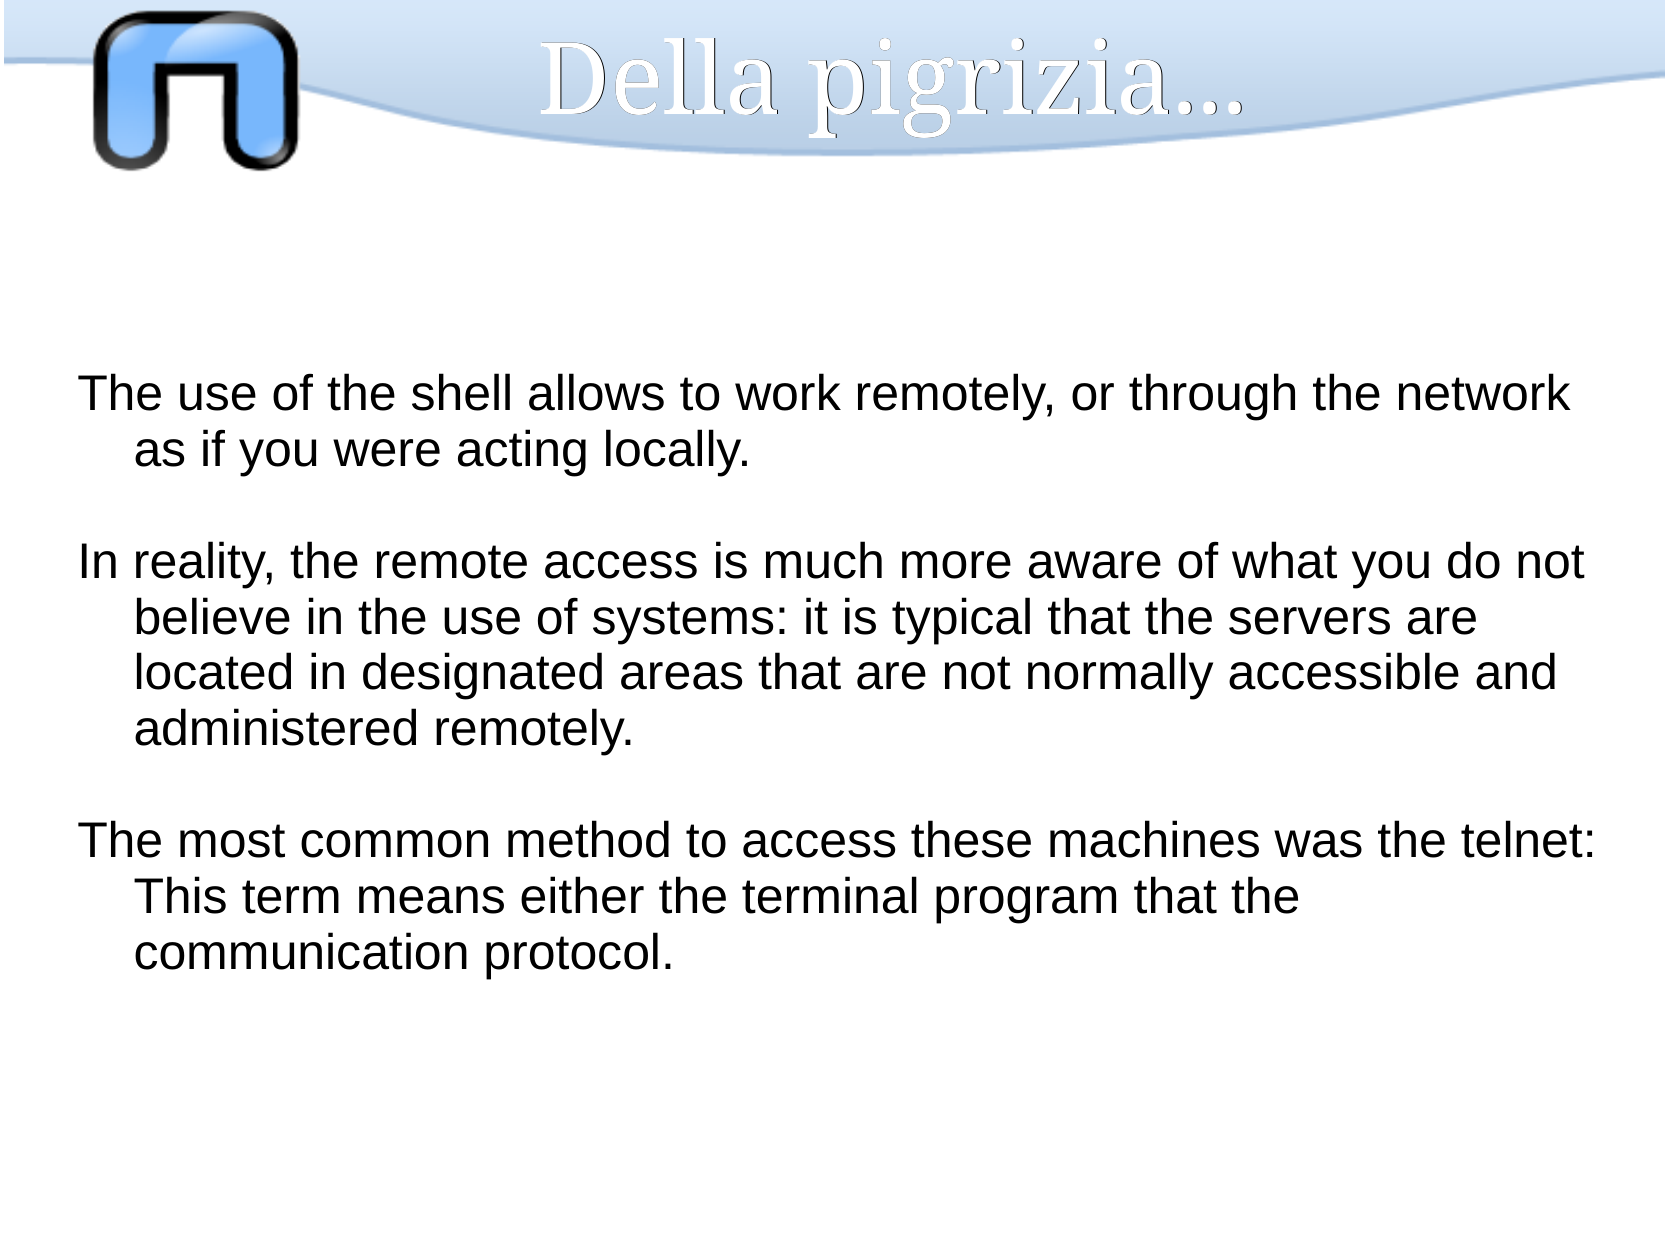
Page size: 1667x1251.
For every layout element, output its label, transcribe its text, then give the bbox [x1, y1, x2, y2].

list The use of the shell allows to work remotely, or through the network as if you were acting locally. In reality, the remote access is much more aware of what you do not believe in the use of systems: it is typical that the servers are located in designated areas that are not normally accessible and administered remotely. The most common method to access these machines was the telnet: This term means either the terminal program that the communication protocol. [71, 359, 1640, 1202]
picture [0, 0, 1667, 1251]
text_box Della pigrizia... [522, 0, 1576, 271]
